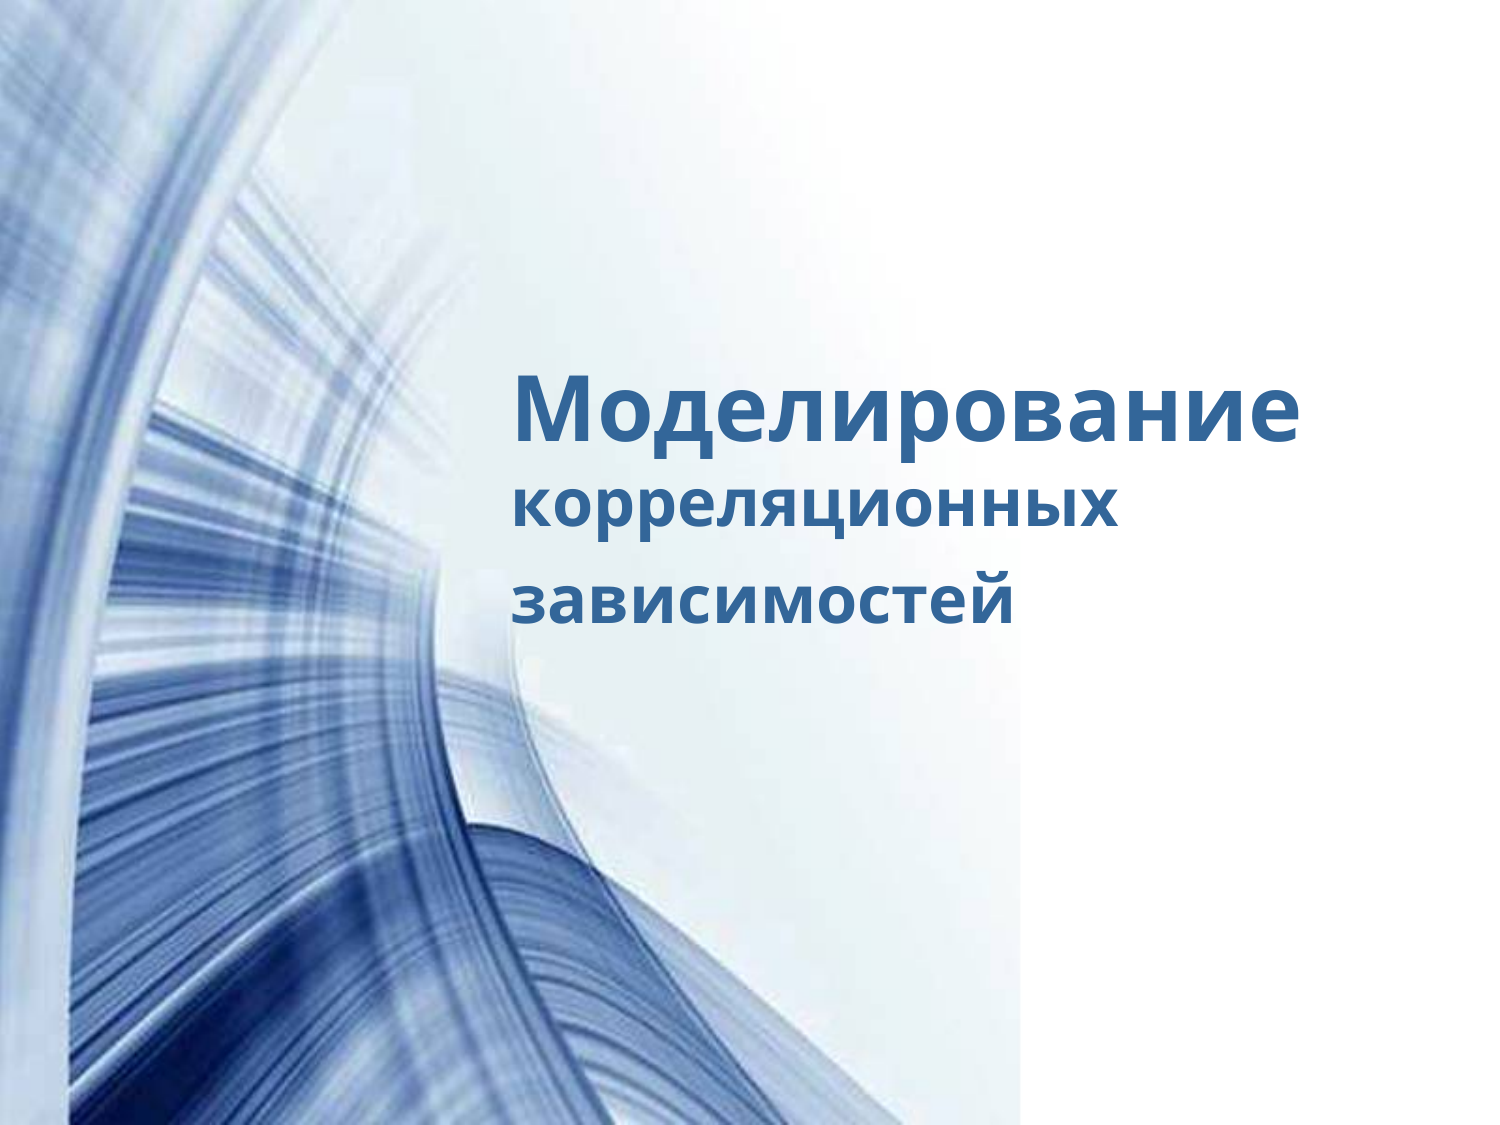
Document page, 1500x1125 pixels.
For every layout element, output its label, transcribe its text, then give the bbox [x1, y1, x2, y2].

text_box Моделирование корреляционных зависимостей [496, 342, 1341, 748]
picture [0, 0, 1500, 1125]
